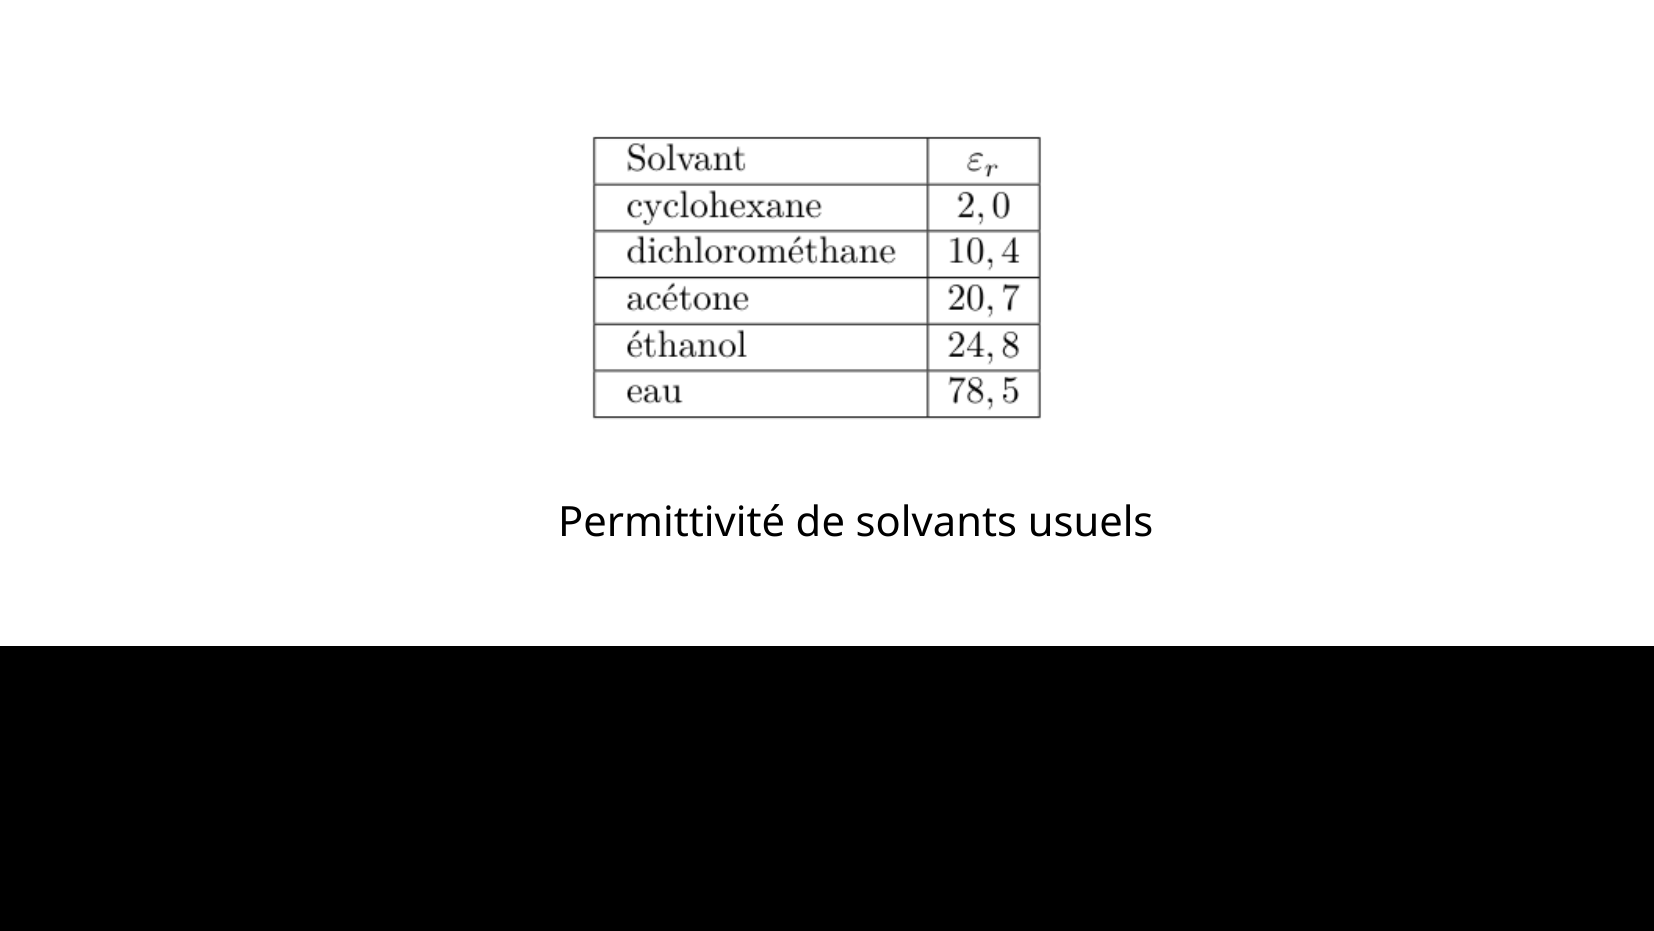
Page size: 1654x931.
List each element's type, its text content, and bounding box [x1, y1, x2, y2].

text_box [0, 646, 1654, 931]
text_box Permittivité de solvants usuels [543, 484, 1102, 553]
picture [584, 128, 1052, 426]
